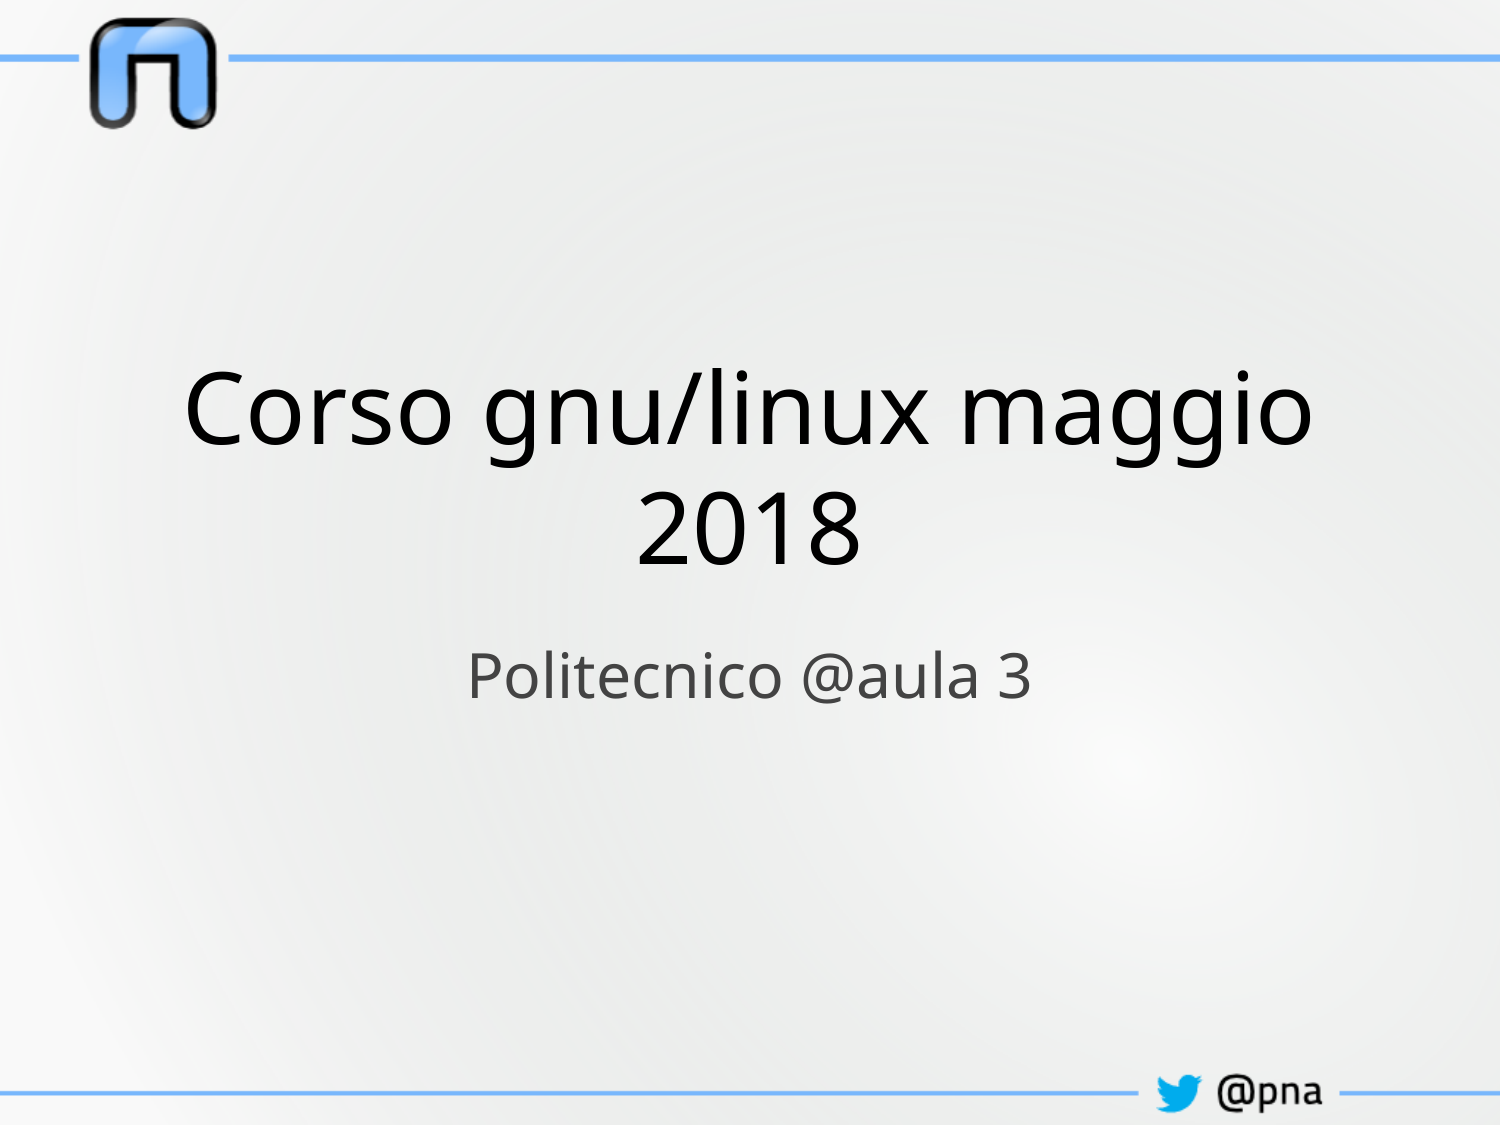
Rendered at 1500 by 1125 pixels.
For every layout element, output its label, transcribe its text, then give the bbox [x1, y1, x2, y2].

subtitle Politecnico @aula 3 [112, 621, 1388, 793]
picture [0, 0, 1500, 1125]
title Corso gnu/linux maggio 2018 [112, 346, 1388, 600]
